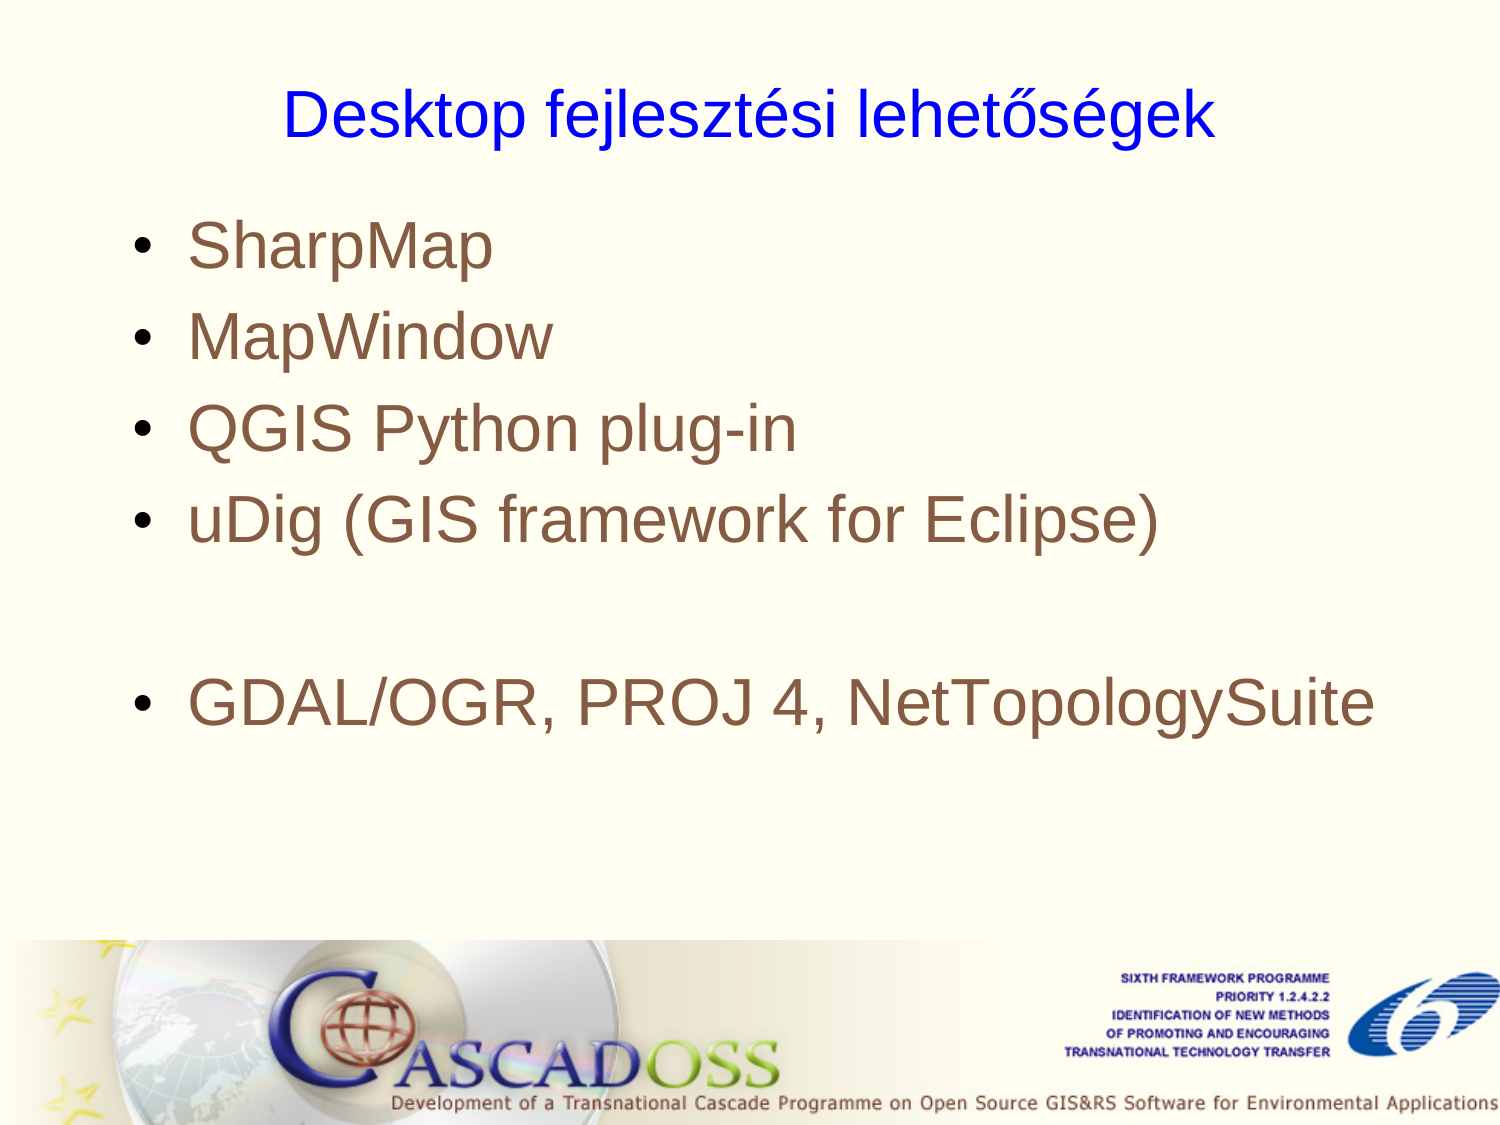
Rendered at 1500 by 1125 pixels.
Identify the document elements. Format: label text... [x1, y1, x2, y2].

title Desktop fejlesztési lehetőségek [75, 28, 1425, 201]
picture [0, 940, 1500, 1125]
list SharpMap MapWindow QGIS Python plug-in uDig (GIS framework for Eclipse) GDAL/OGR, PROJ 4, NetTopologySuite [75, 207, 1425, 891]
